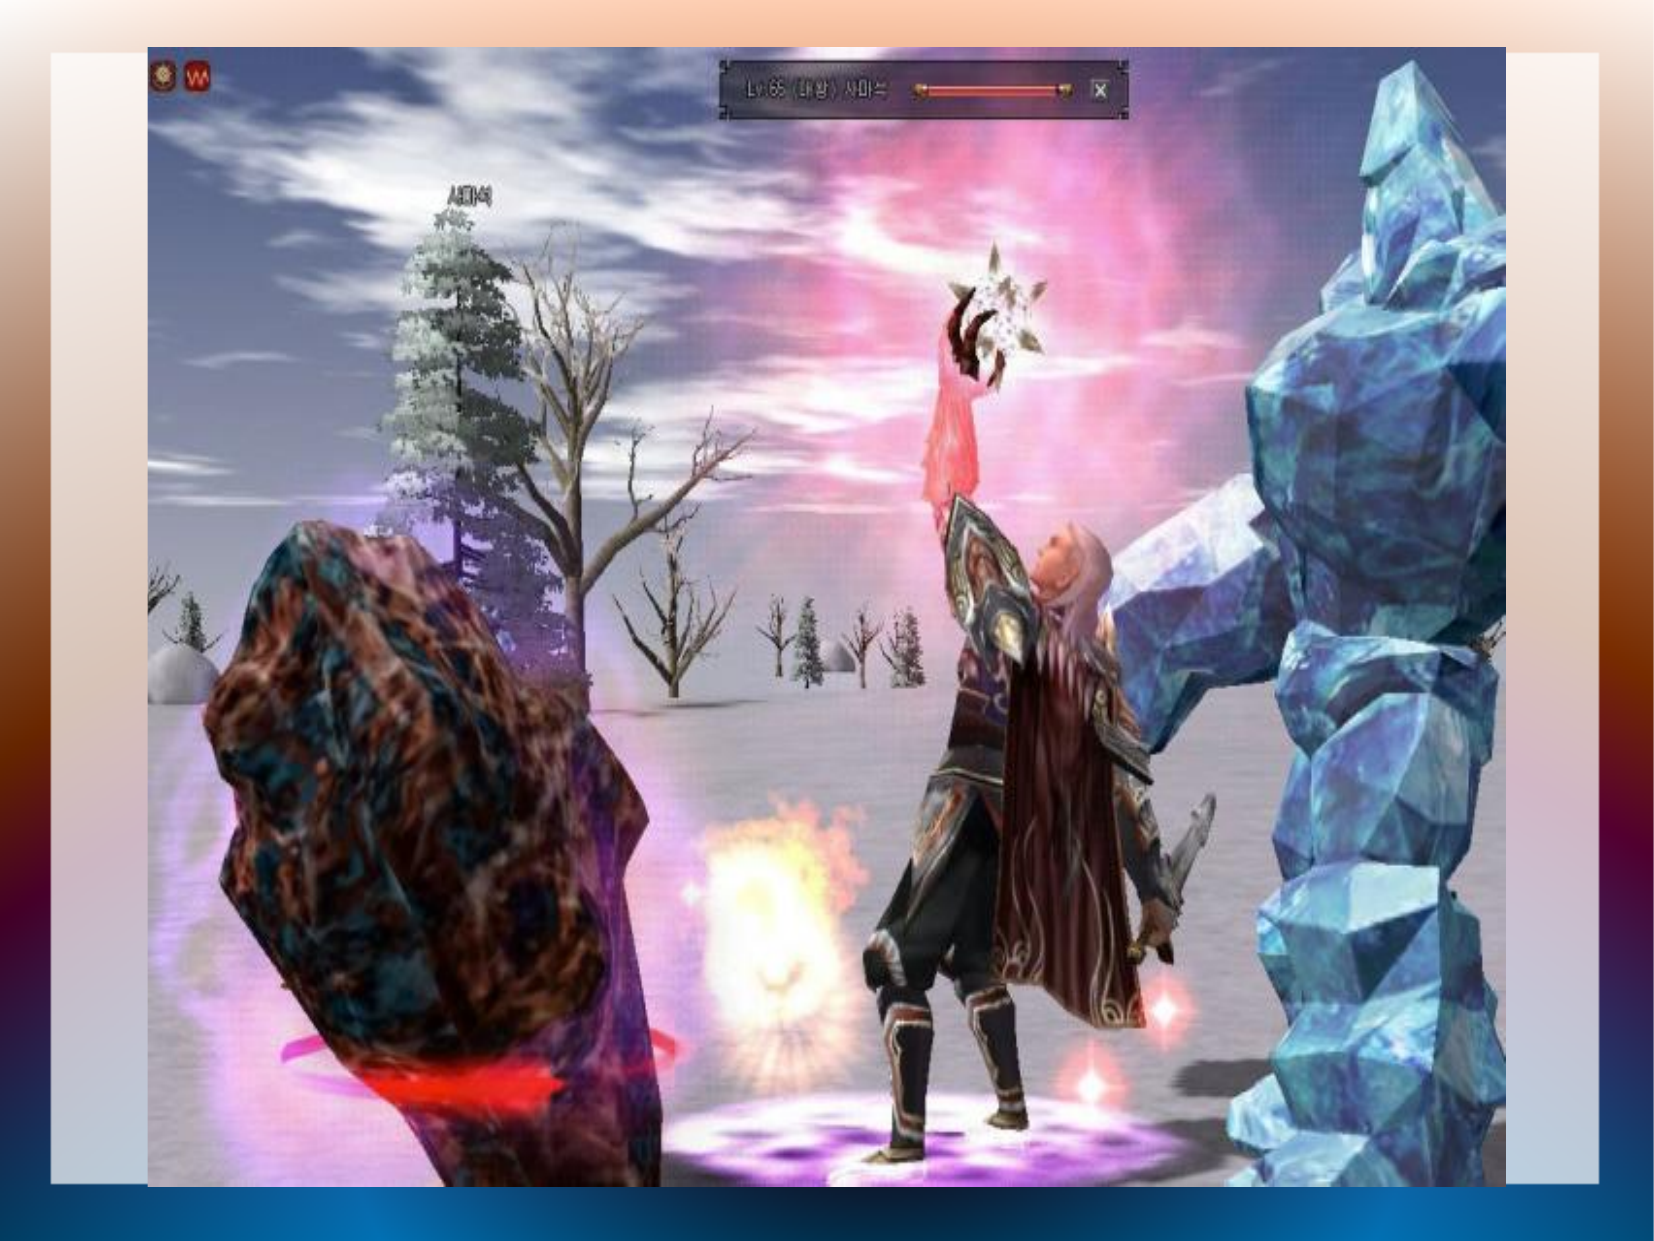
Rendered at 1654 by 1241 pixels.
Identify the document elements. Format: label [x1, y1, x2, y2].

picture [0, 0, 1654, 1241]
text_box [147, 47, 1506, 1188]
